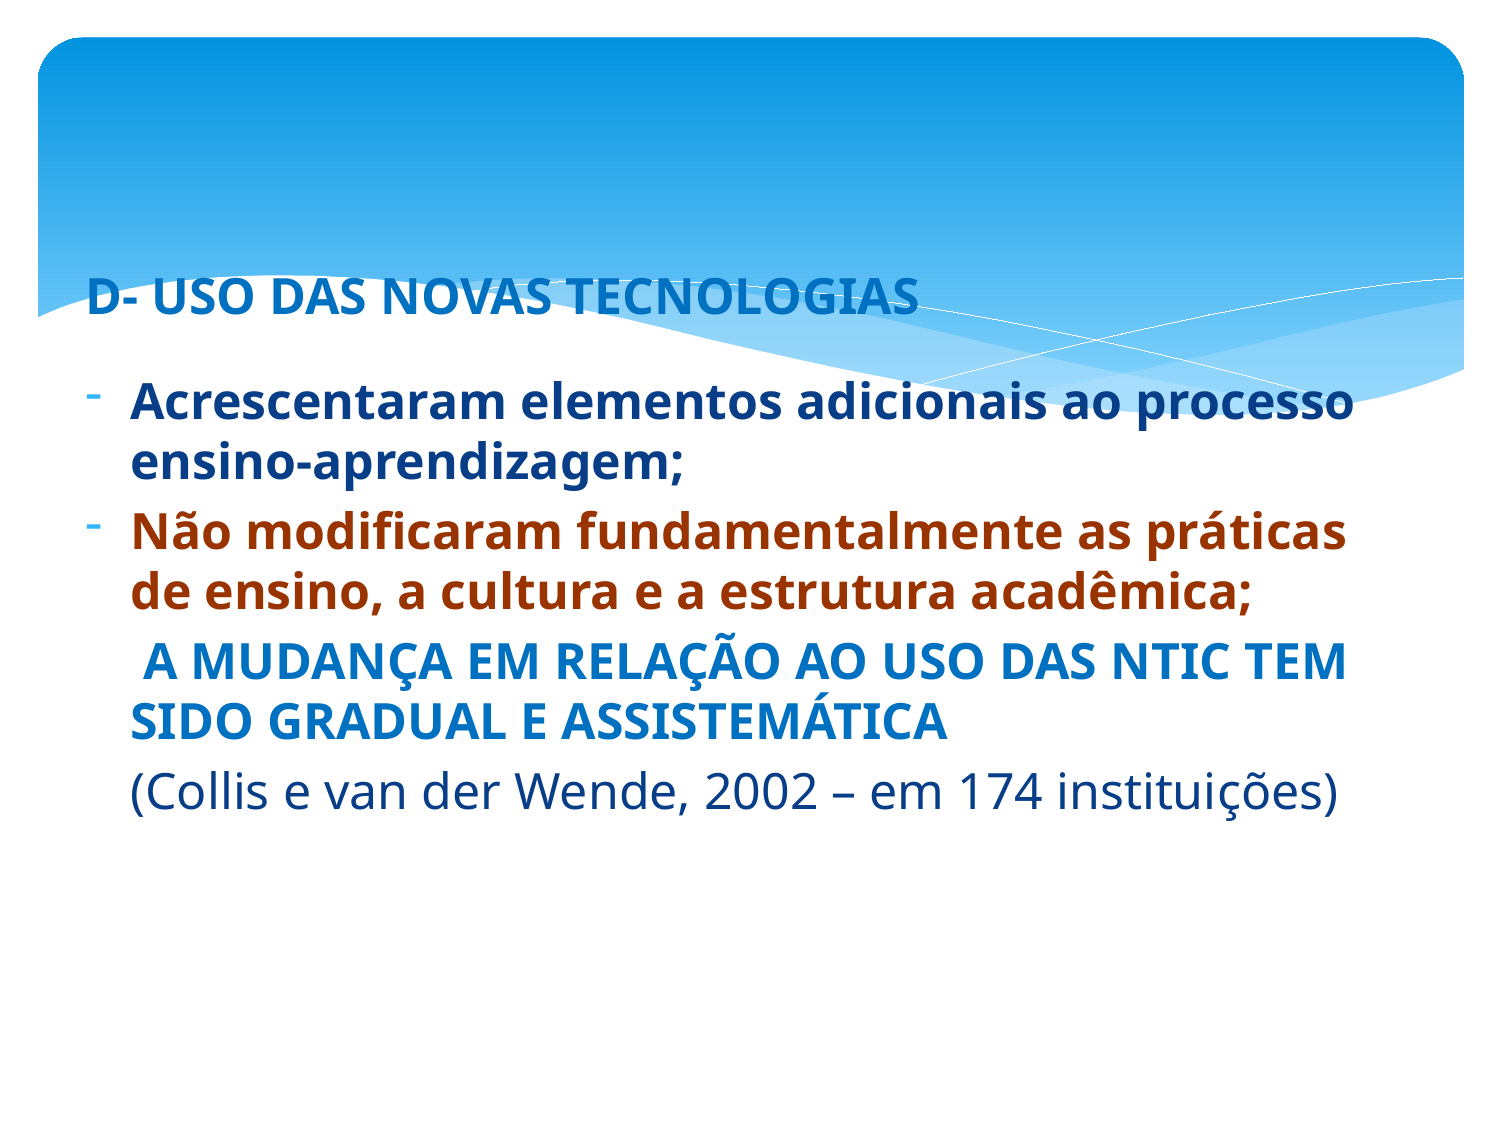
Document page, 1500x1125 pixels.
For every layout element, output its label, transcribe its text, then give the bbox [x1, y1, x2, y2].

list D- USO DAS NOVAS TECNOLOGIAS Acrescentaram elementos adicionais ao processo ensino-aprendizagem; Não modificaram fundamentalmente as práticas de ensino, a cultura e a estrutura acadêmica; A MUDANÇA EM RELAÇÃO AO USO DAS NTIC TEM SIDO GRADUAL E ASSISTEMÁTICA (Collis e van der Wende, 2002 – em 174 instituições) [70, 117, 1421, 860]
